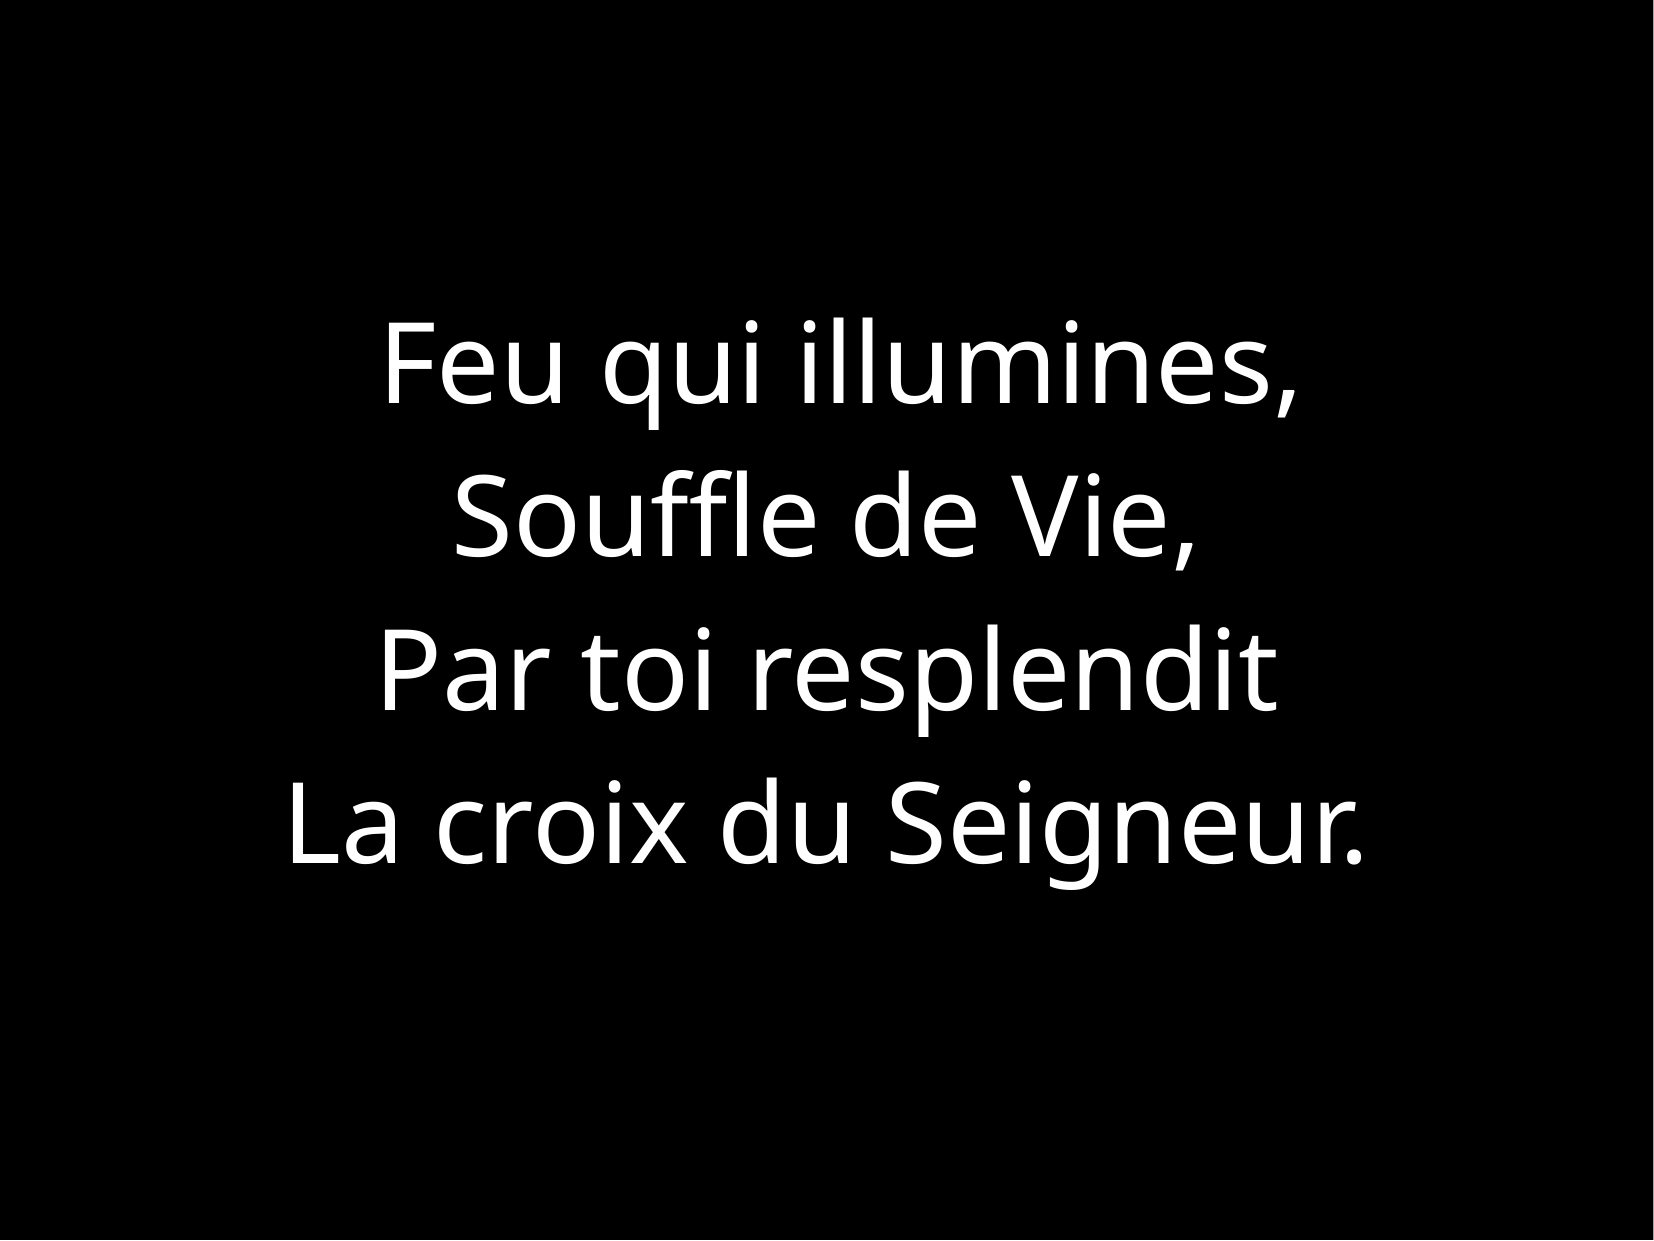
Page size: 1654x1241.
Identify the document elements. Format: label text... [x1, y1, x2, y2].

subtitle Feu qui illumines, Souffle de Vie, Par toi resplendit La croix du Seigneur. [82, 70, 1571, 1109]
